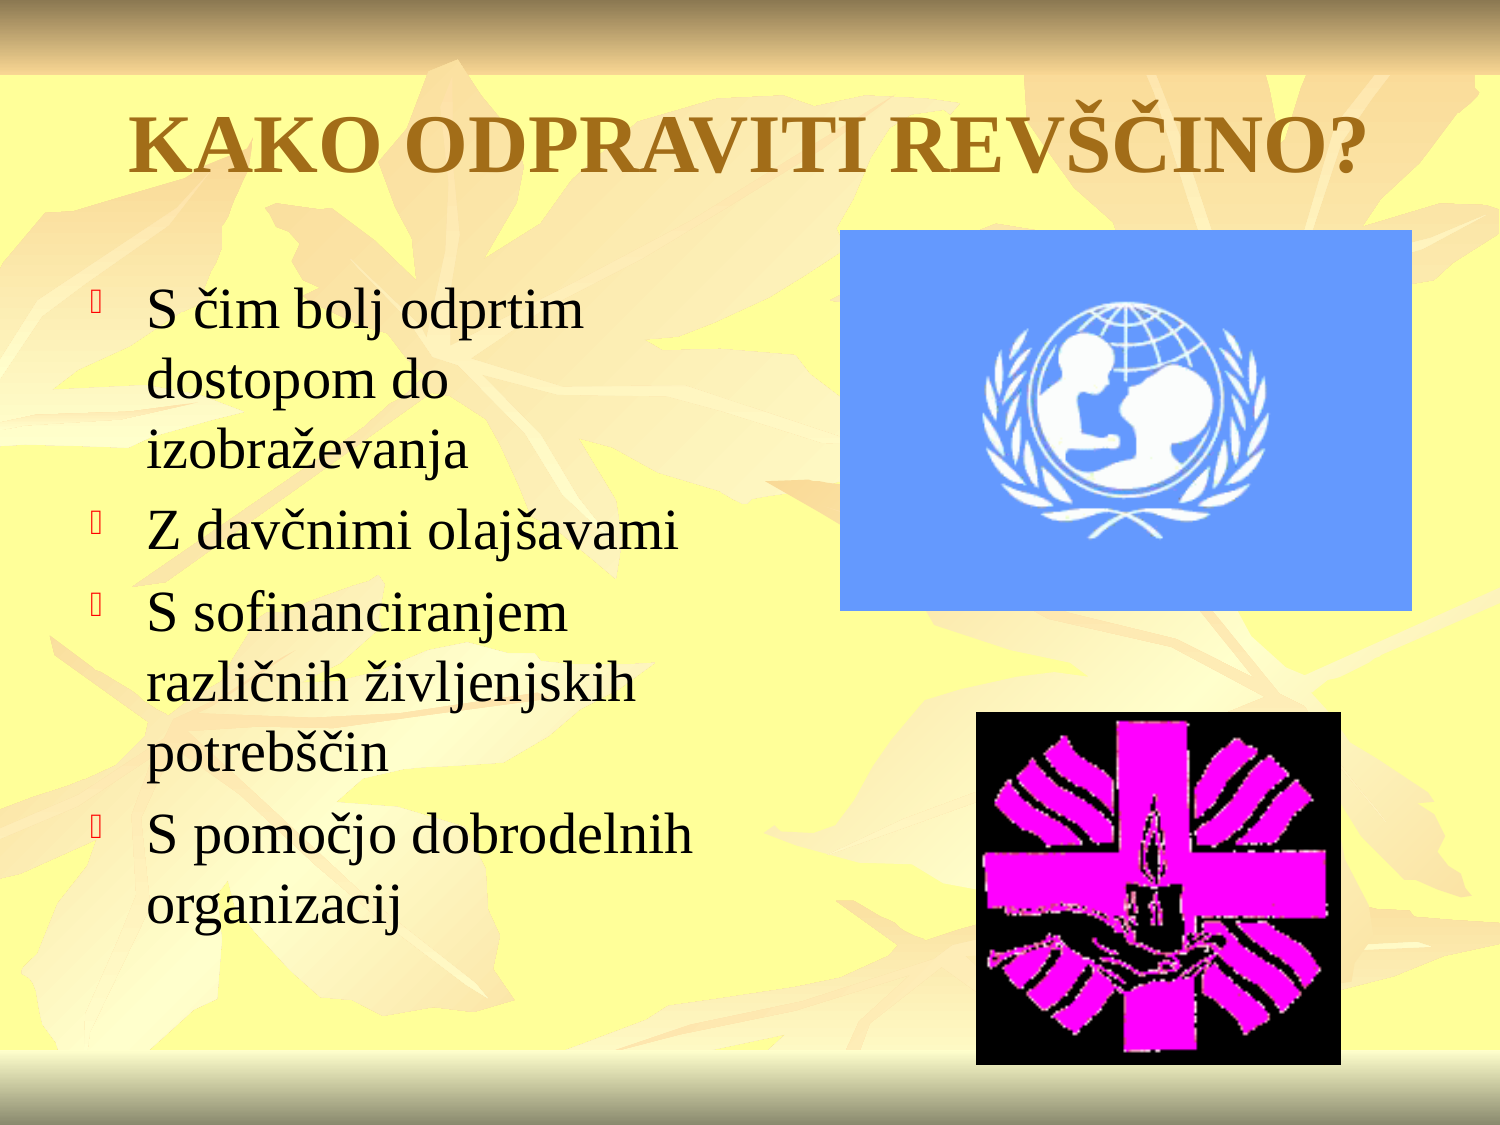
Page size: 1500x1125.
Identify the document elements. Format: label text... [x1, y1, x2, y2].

picture [976, 712, 1341, 1065]
title KAKO ODPRAVITI REVŠČINO? [75, 45, 1425, 234]
list S čim bolj odprtim dostopom do izobraževanja Z davčnimi olajšavami S sofinanciranjem različnih življenjskih potrebščin S pomočjo dobrodelnih organizacij [75, 262, 738, 1006]
picture [840, 230, 1412, 611]
